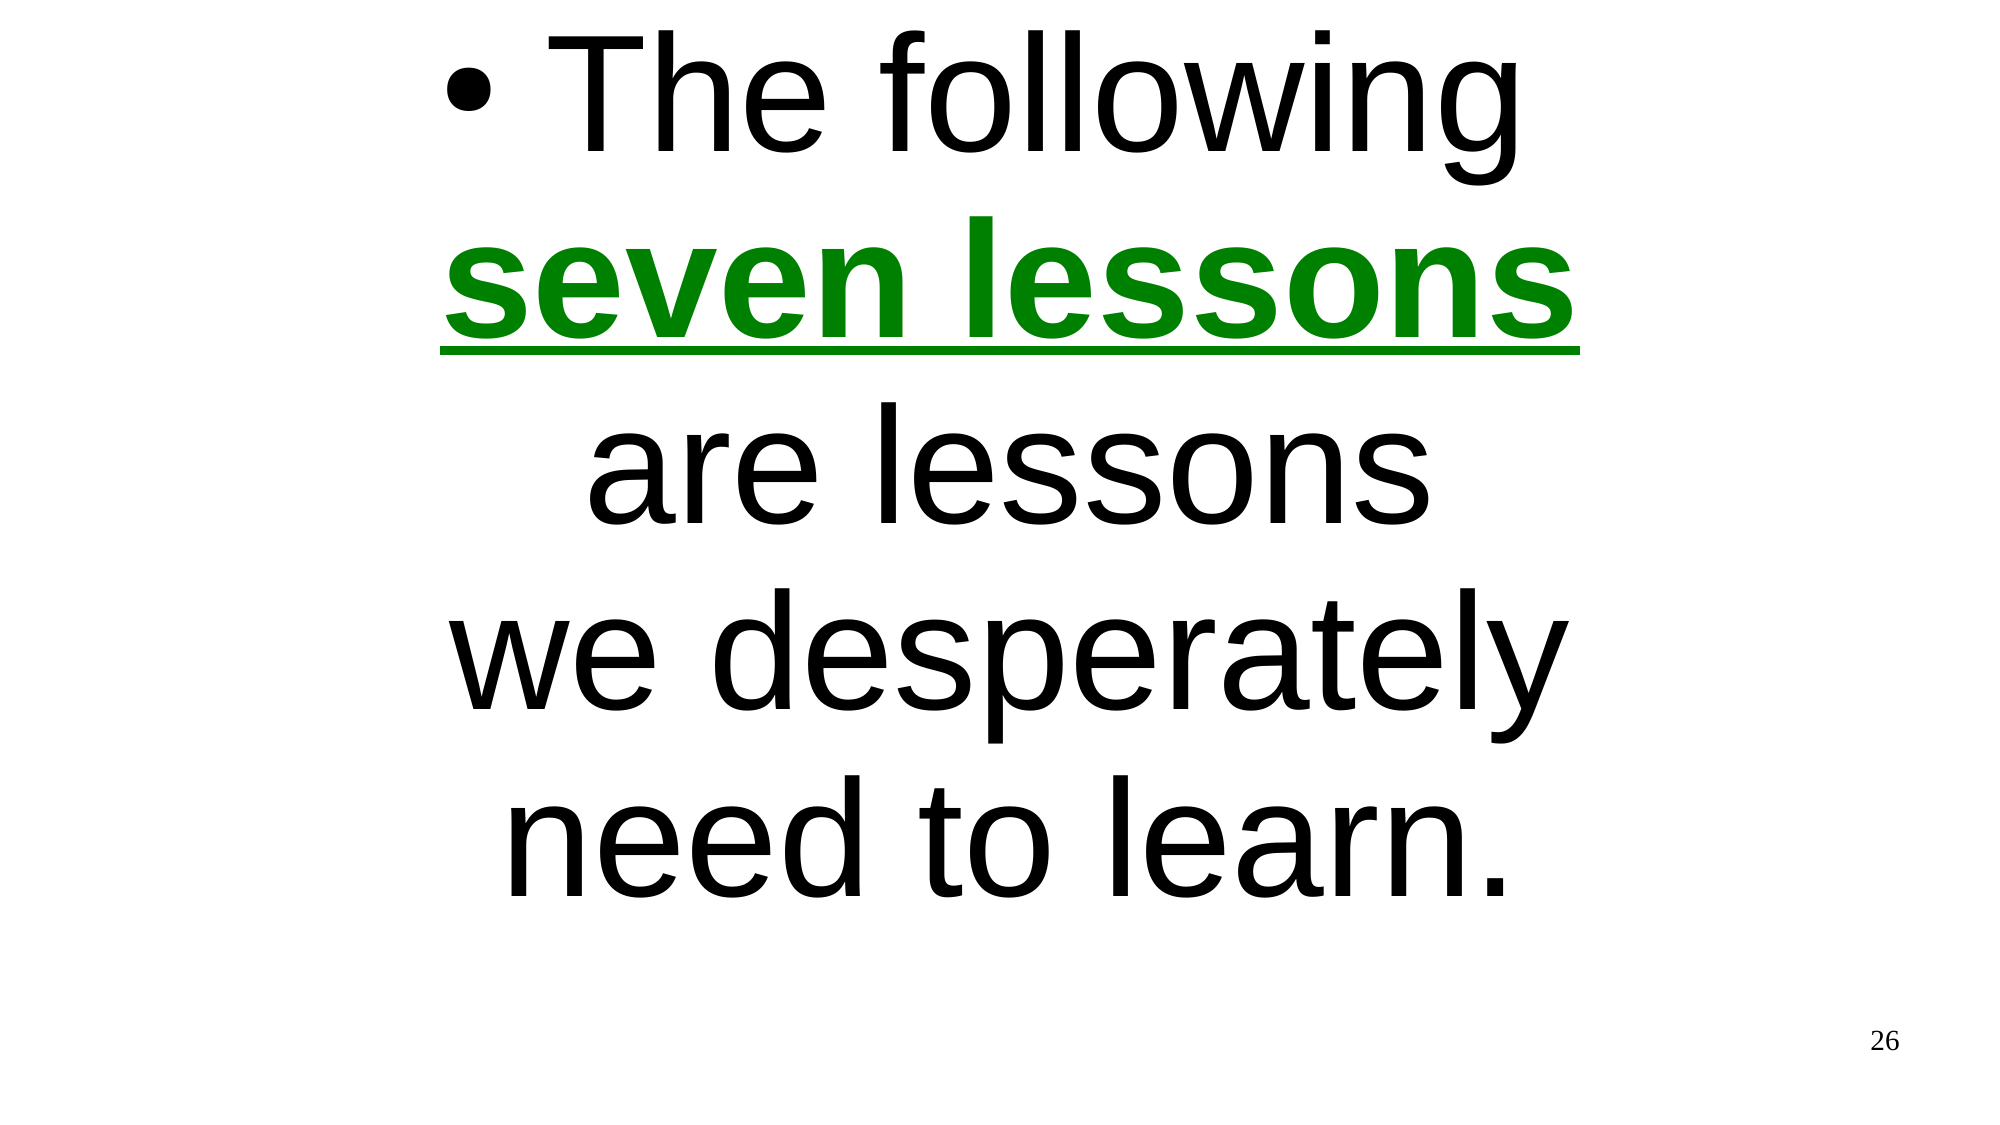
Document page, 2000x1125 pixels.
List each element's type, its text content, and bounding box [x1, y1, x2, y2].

list The following seven lessons are lessons we desperately need to learn. [0, 0, 1996, 1123]
